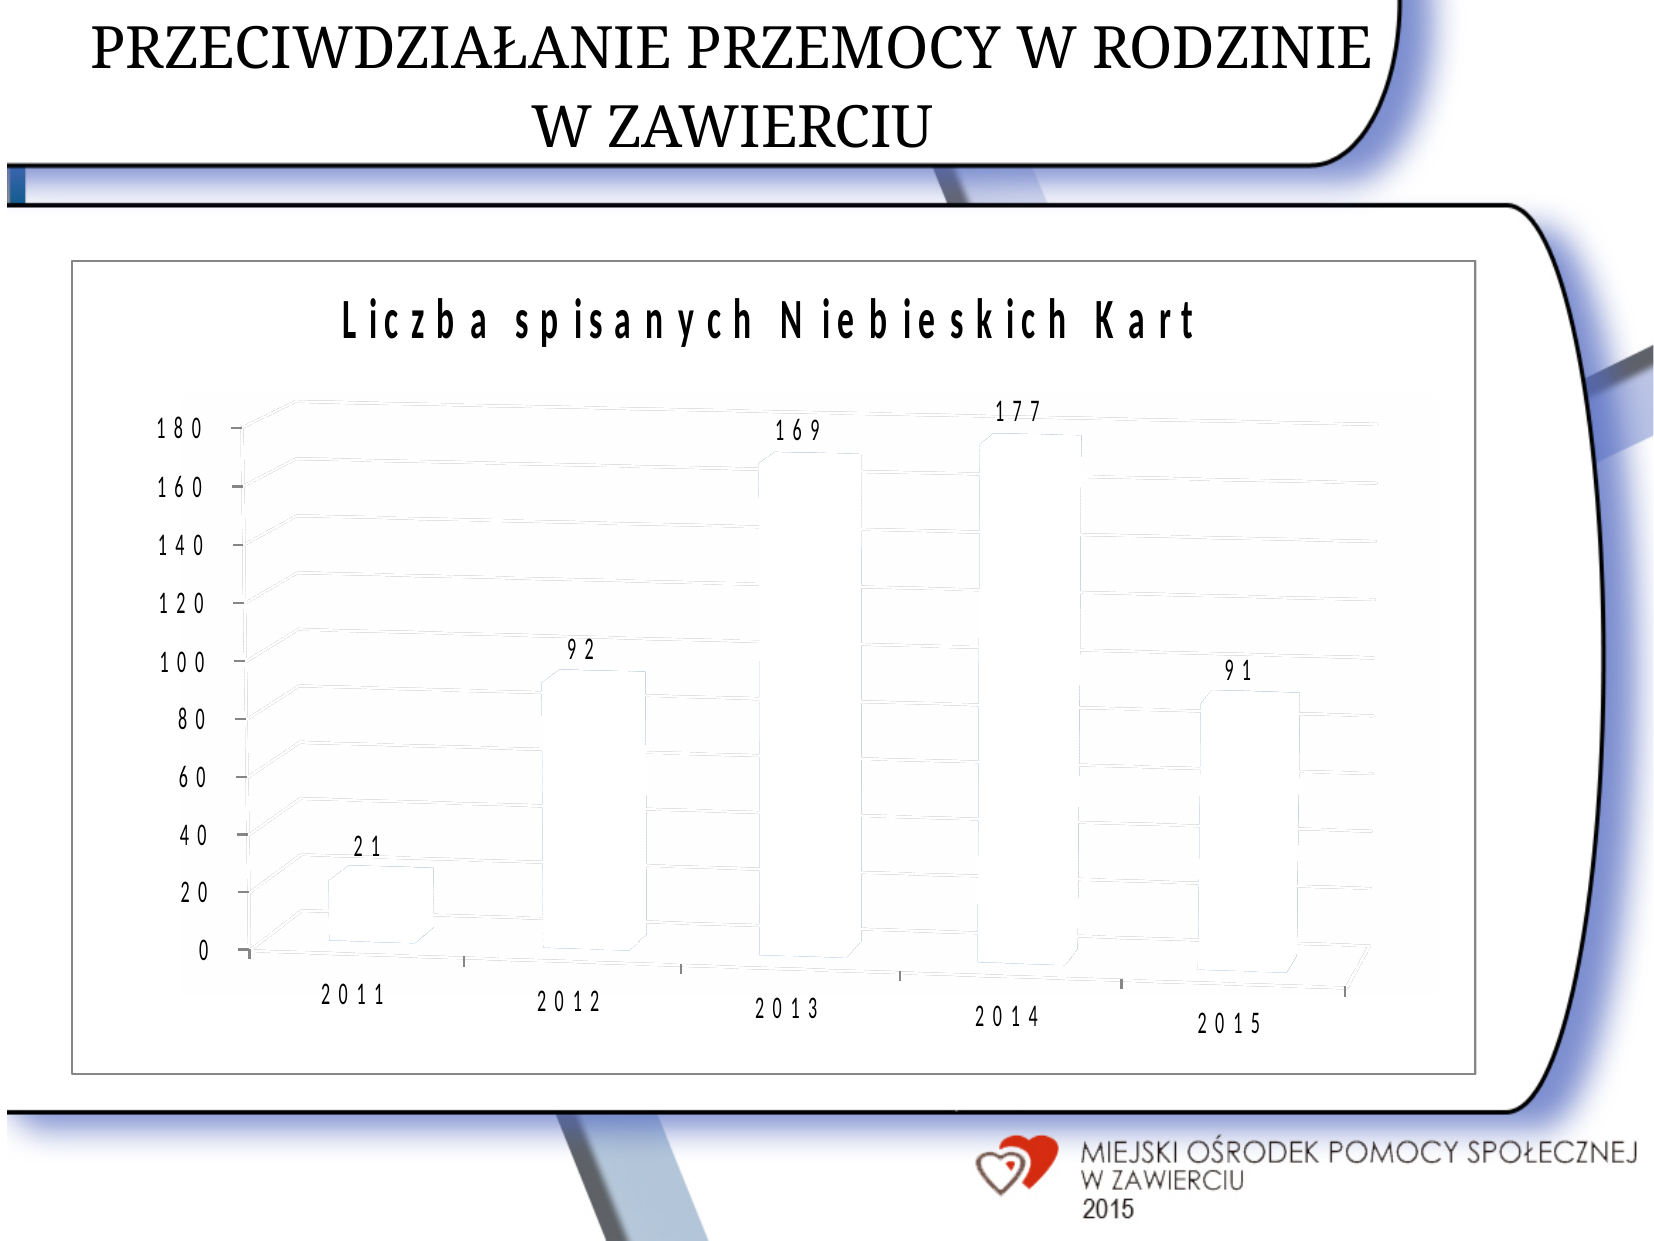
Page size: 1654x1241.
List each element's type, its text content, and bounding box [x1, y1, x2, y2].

picture [7, 0, 1654, 1241]
title PRZECIWDZIAŁANIE PRZEMOCY W RODZINIE W ZAWIERCIU [0, 5, 1477, 166]
subtitle bvc [23, 220, 1512, 1099]
